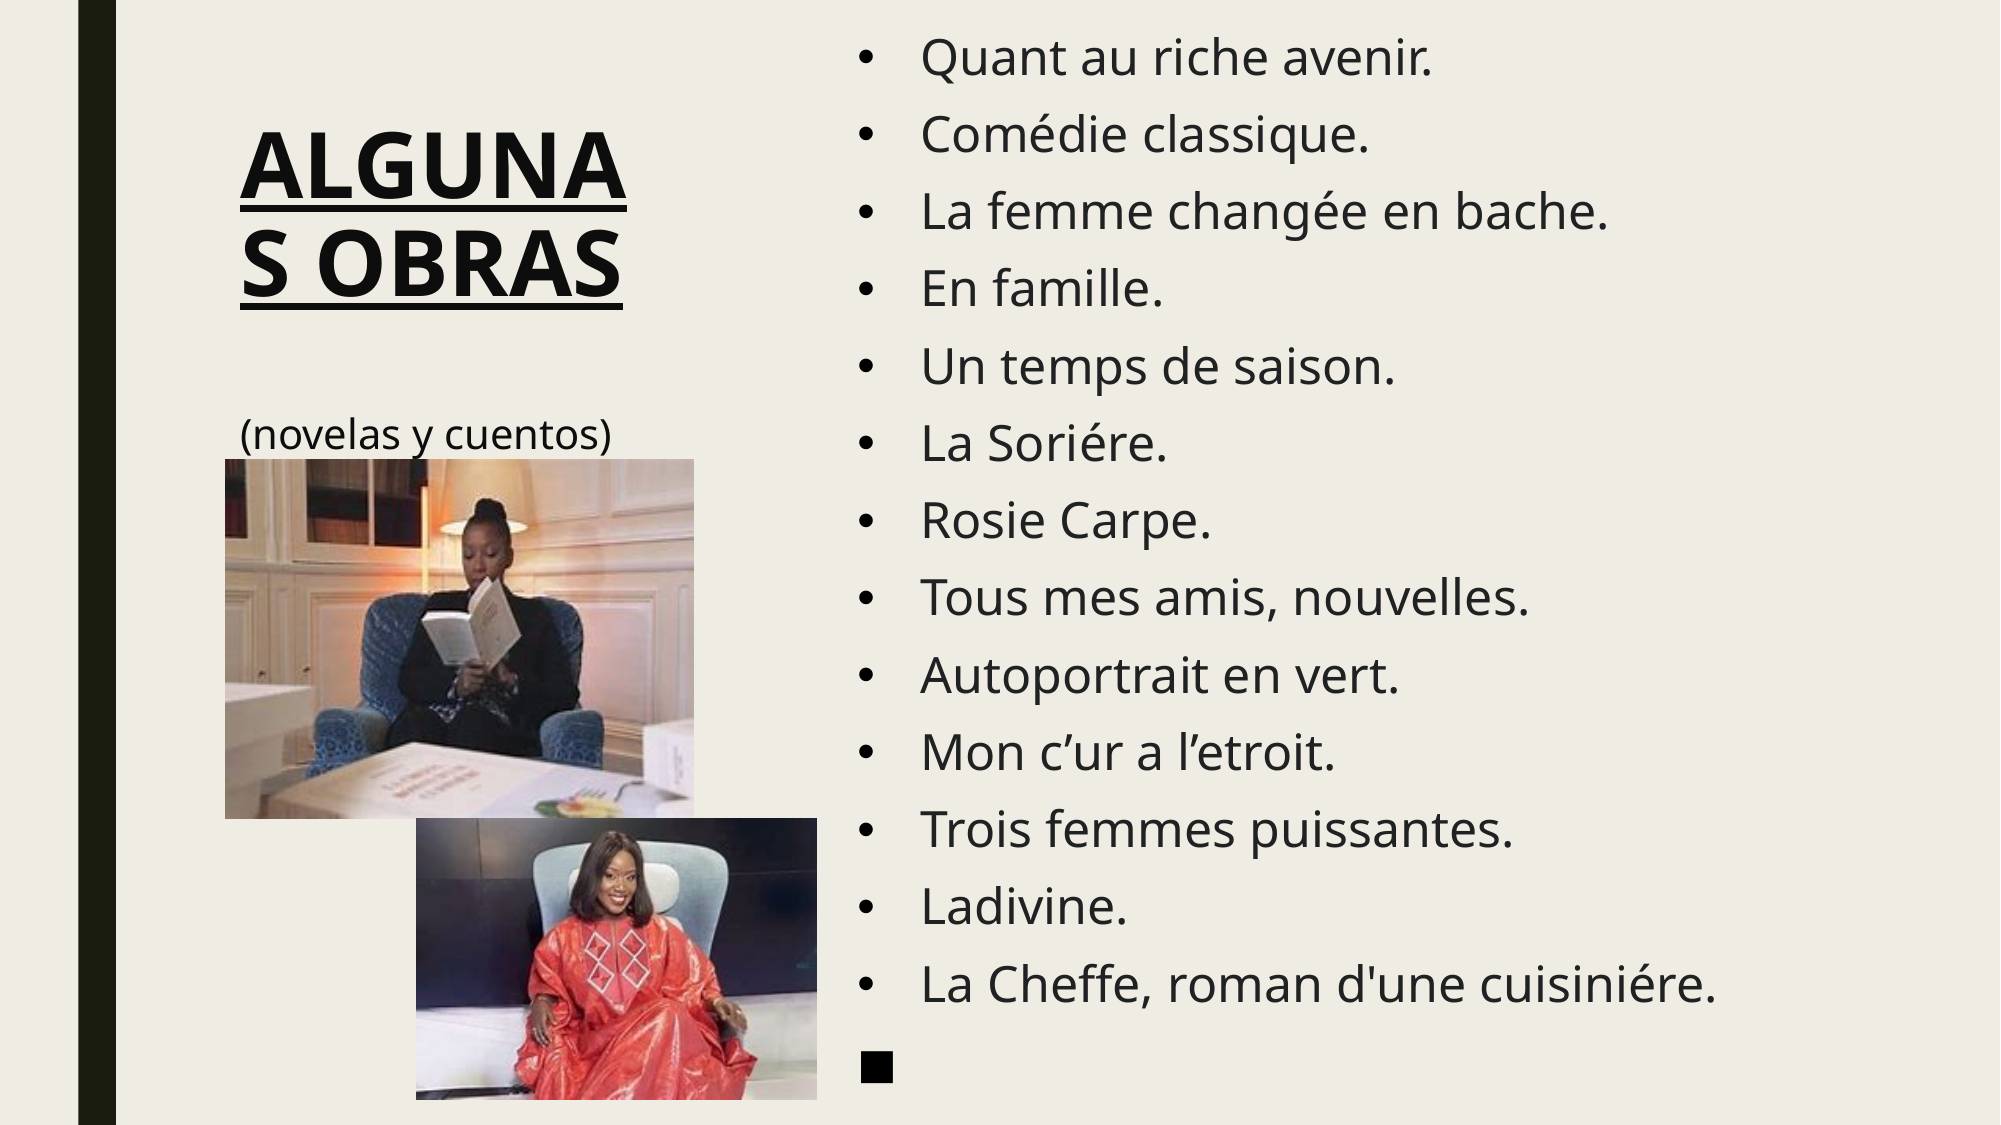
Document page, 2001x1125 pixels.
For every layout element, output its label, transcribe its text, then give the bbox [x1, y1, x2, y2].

picture [225, 459, 817, 1100]
list Quant au riche avenir. Comédie classique. La femme changée en bache. En famille. Un temps de saison. La Soriére. Rosie Carpe. Tous mes amis, nouvelles. Autoportrait en vert. Mon c’ur a l’etroit. Trois femmes puissantes. Ladivine. La Cheffe, roman d'une cuisiniére. [842, 22, 1981, 1125]
title ALGUNAS OBRAS (novelas y cuentos) [225, 112, 651, 459]
